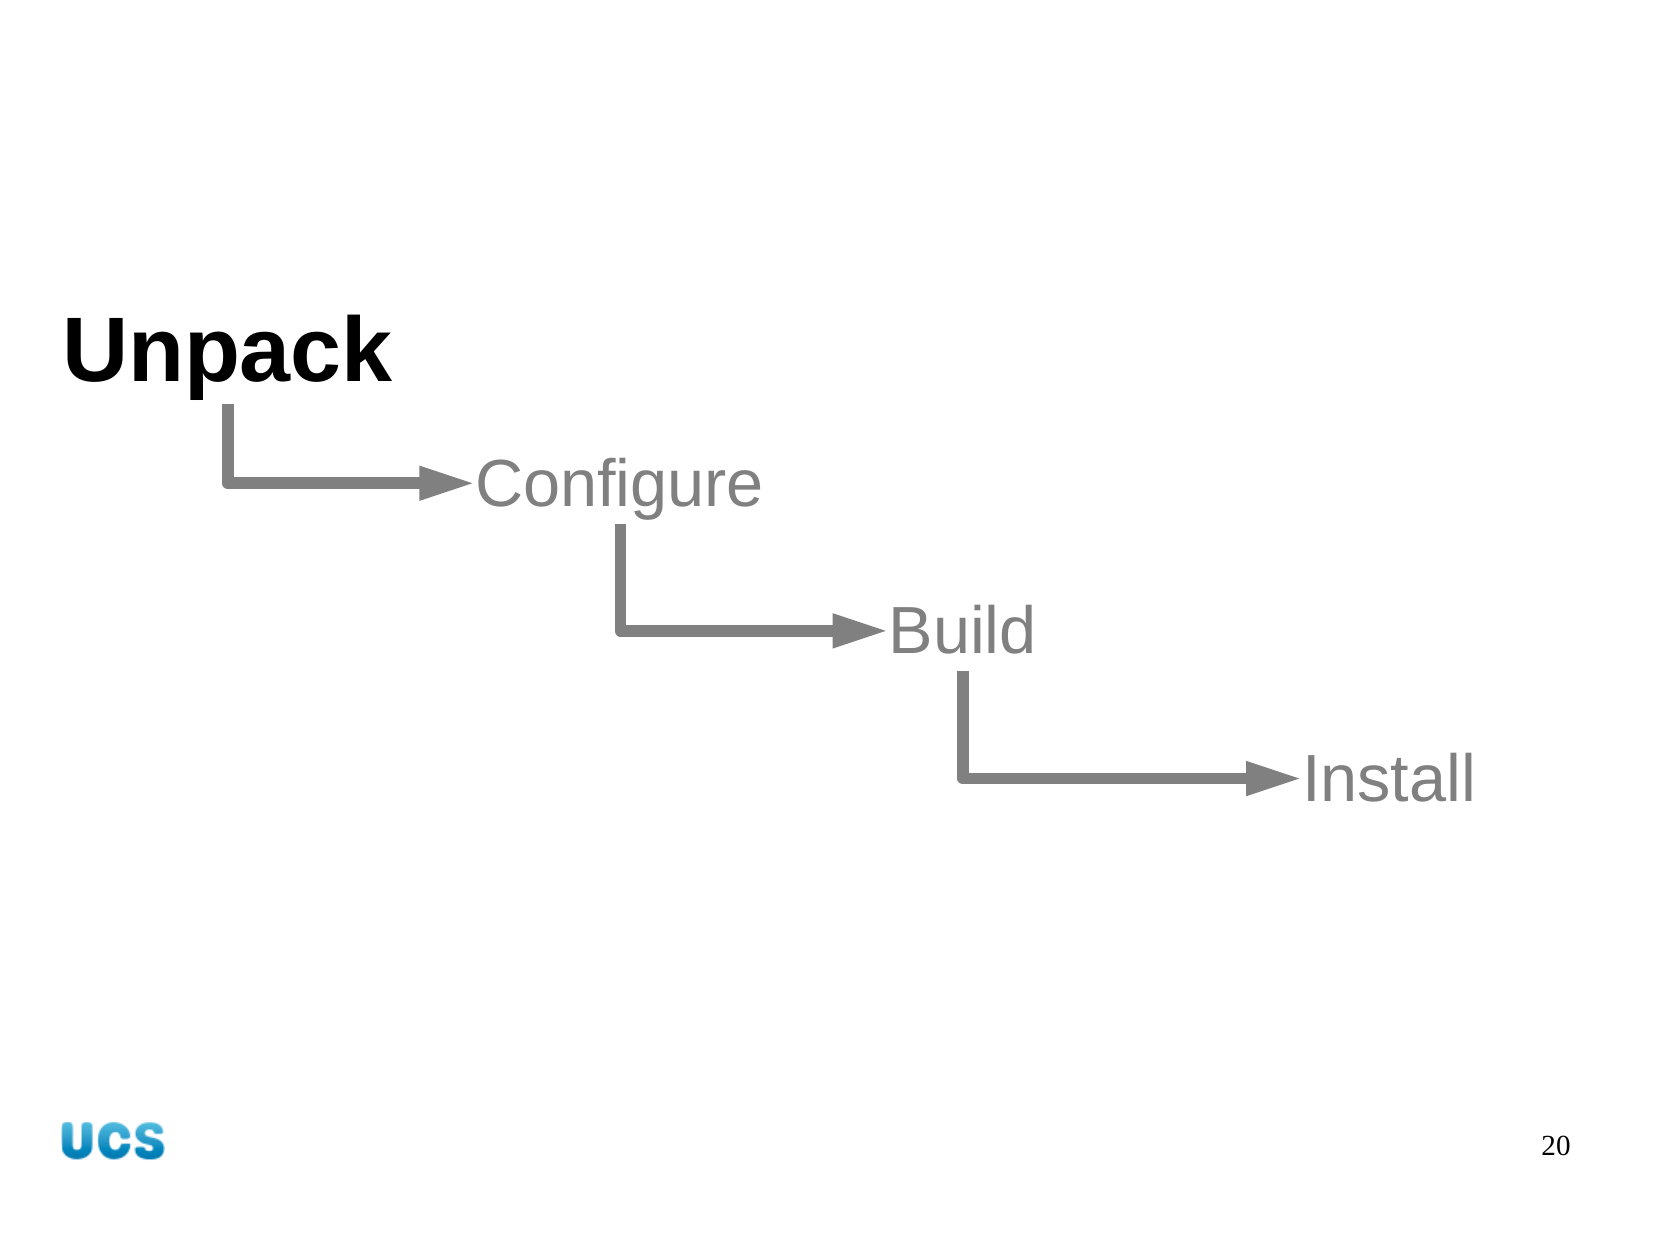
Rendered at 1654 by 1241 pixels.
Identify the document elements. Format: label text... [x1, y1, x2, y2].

text_box Configure [472, 442, 769, 524]
text_box Install [1299, 738, 1480, 819]
text_box Build [885, 590, 1041, 672]
picture [61, 1121, 165, 1161]
text_box Unpack [59, 295, 397, 404]
